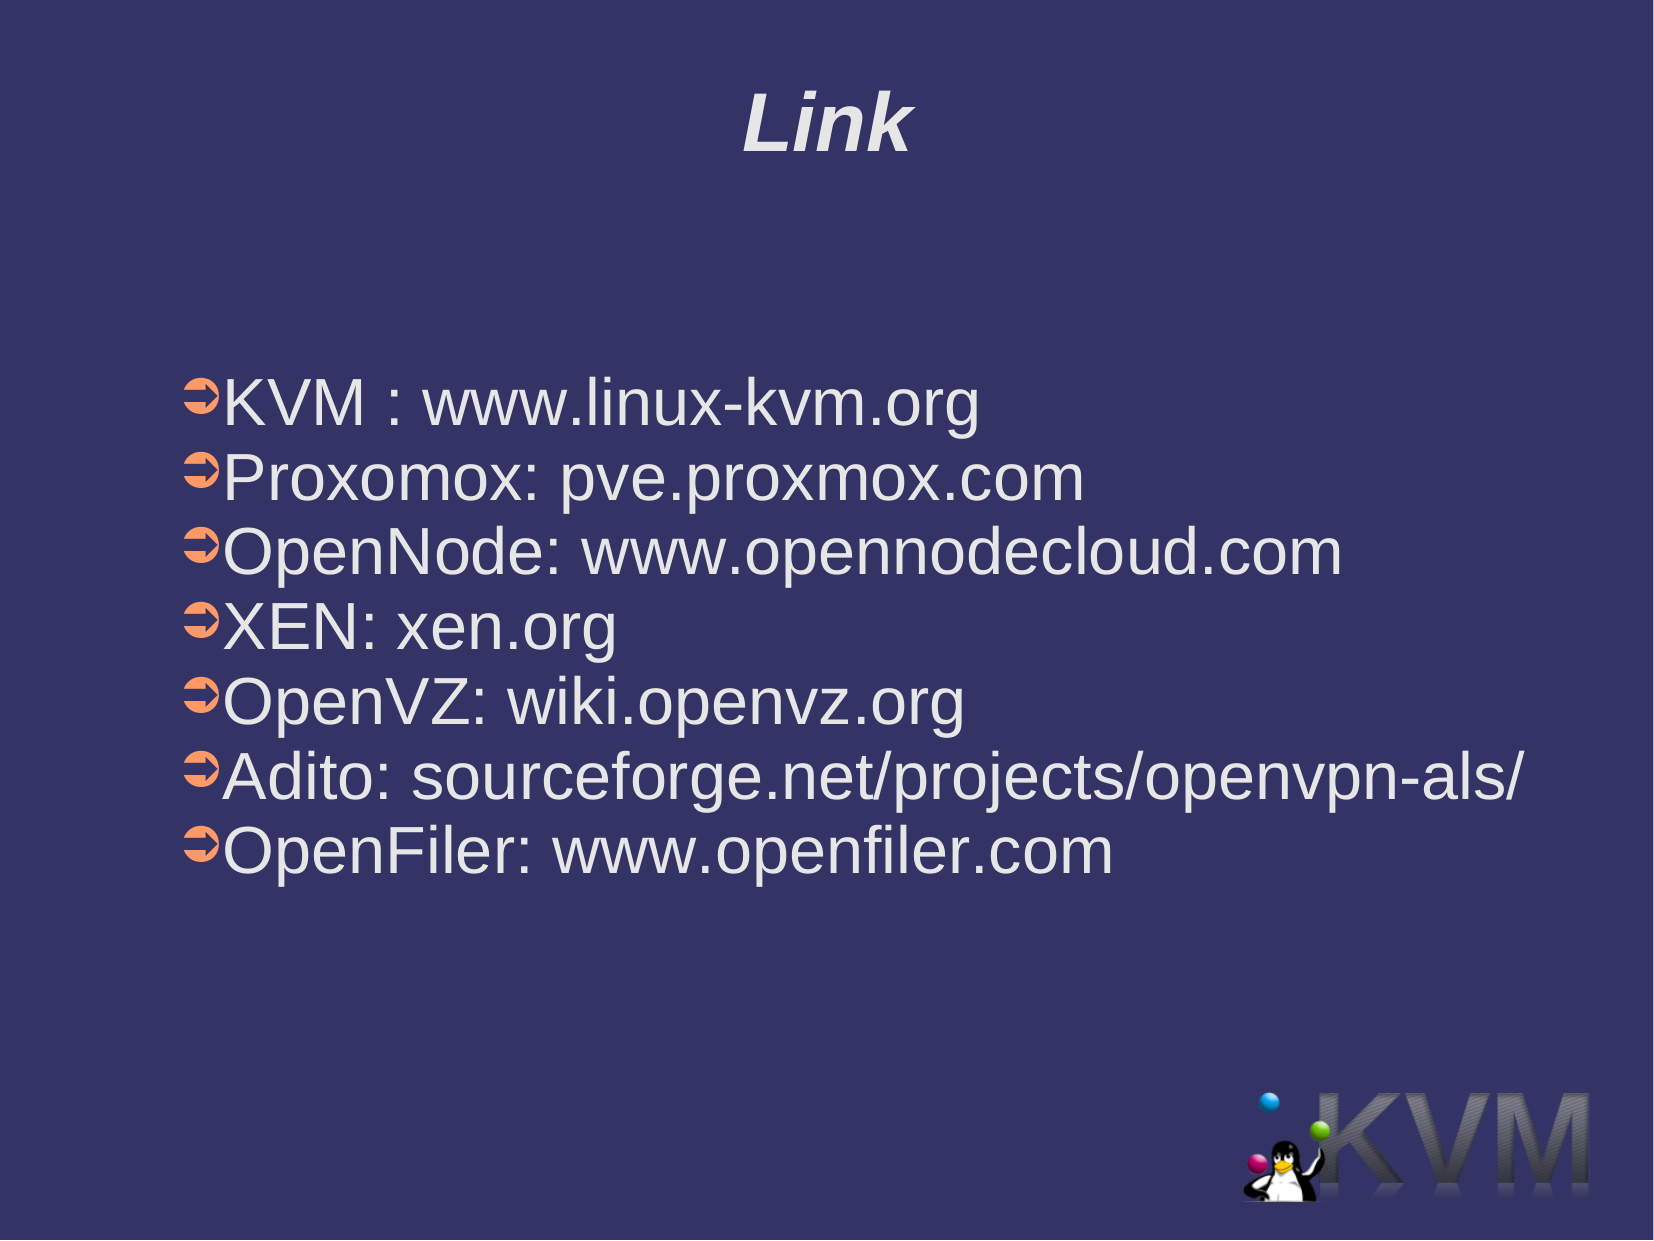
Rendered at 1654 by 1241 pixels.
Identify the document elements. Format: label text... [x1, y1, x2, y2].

list KVM : www.linux-kvm.org Proxomox: pve.proxmox.com OpenNode: www.opennodecloud.com XEN: xen.org OpenVZ: wiki.openvz.org Adito: sourceforge.net/projects/openvpn-als/ OpenFiler: www.openfiler.com [178, 364, 1570, 1147]
picture [1242, 1092, 1595, 1202]
title Link [121, 19, 1534, 227]
